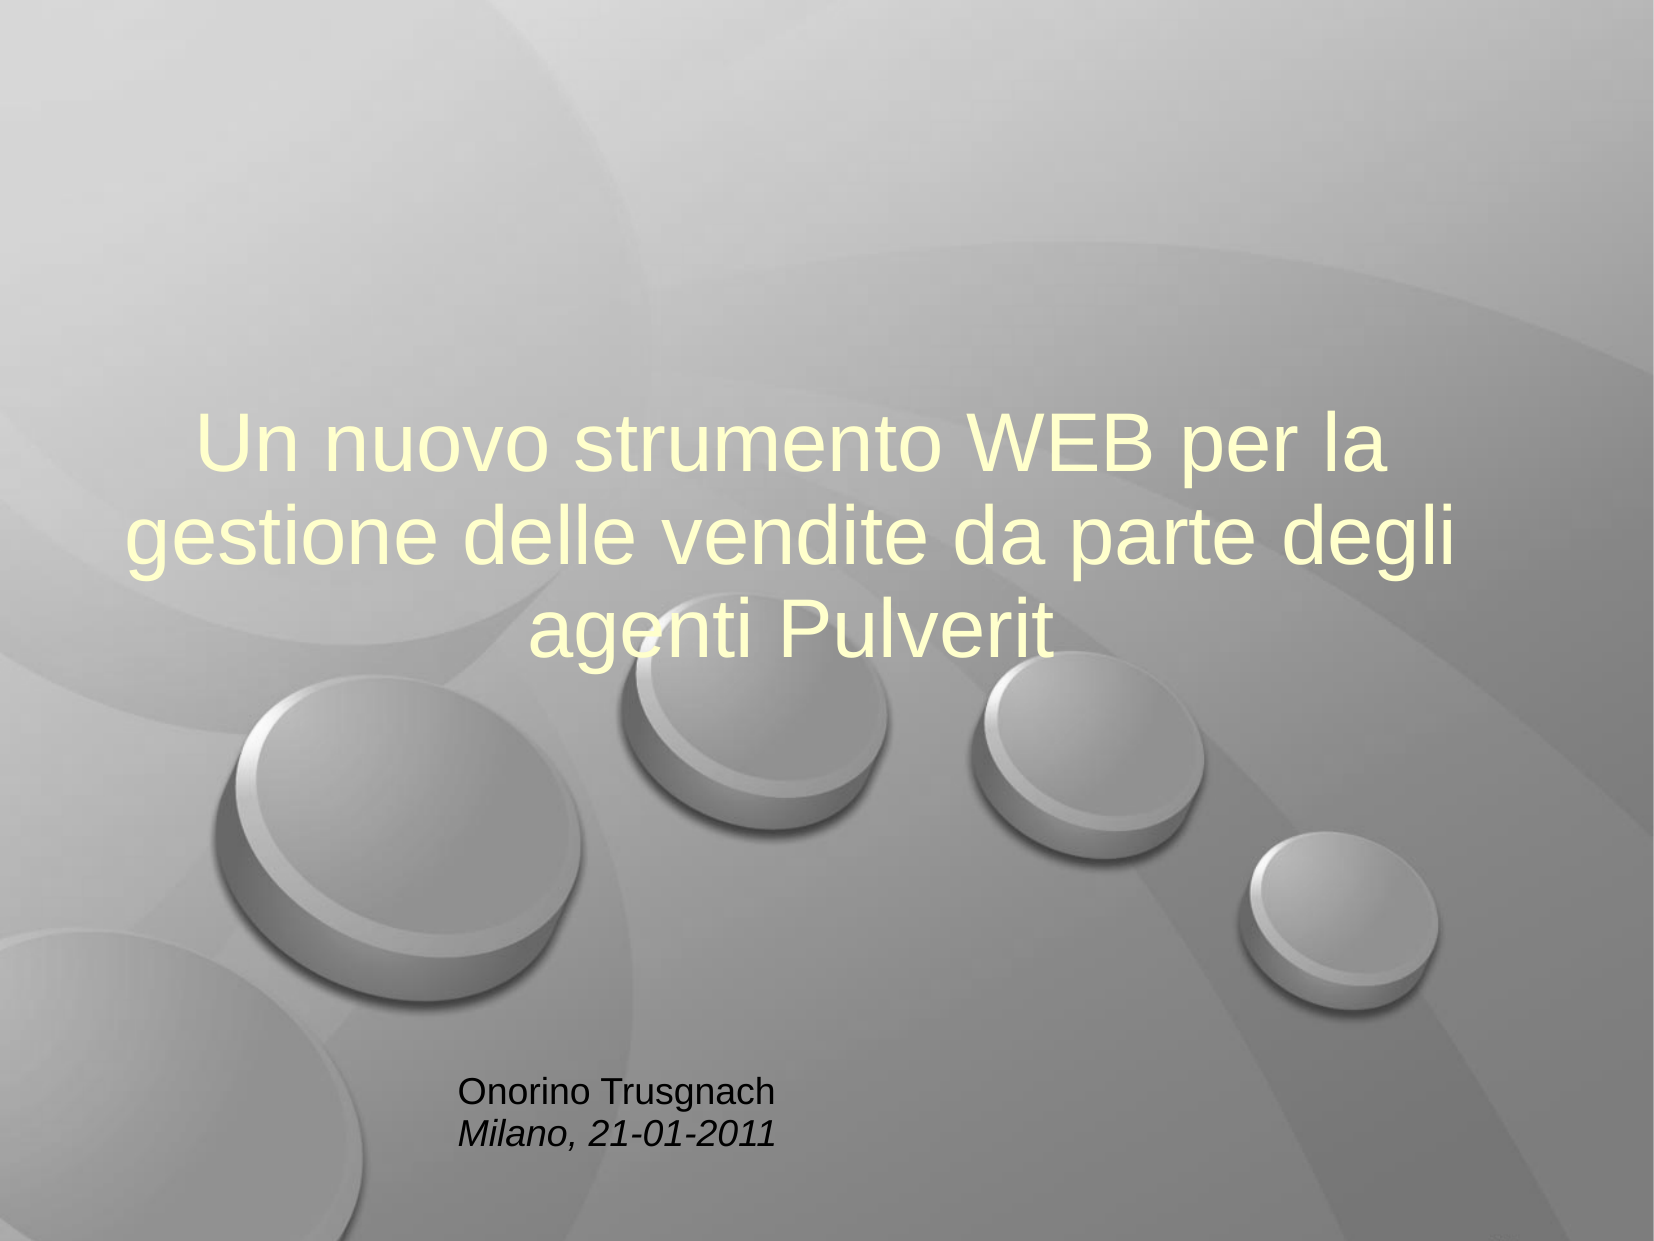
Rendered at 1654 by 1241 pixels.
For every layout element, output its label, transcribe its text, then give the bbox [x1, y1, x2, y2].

subtitle Un nuovo strumento WEB per la gestione delle vendite da parte degli agenti Pulverit [47, 88, 1536, 1133]
picture [0, 0, 1654, 1241]
text_box Onorino Trusgnach Milano, 21-01-2011 [442, 1062, 1270, 1204]
